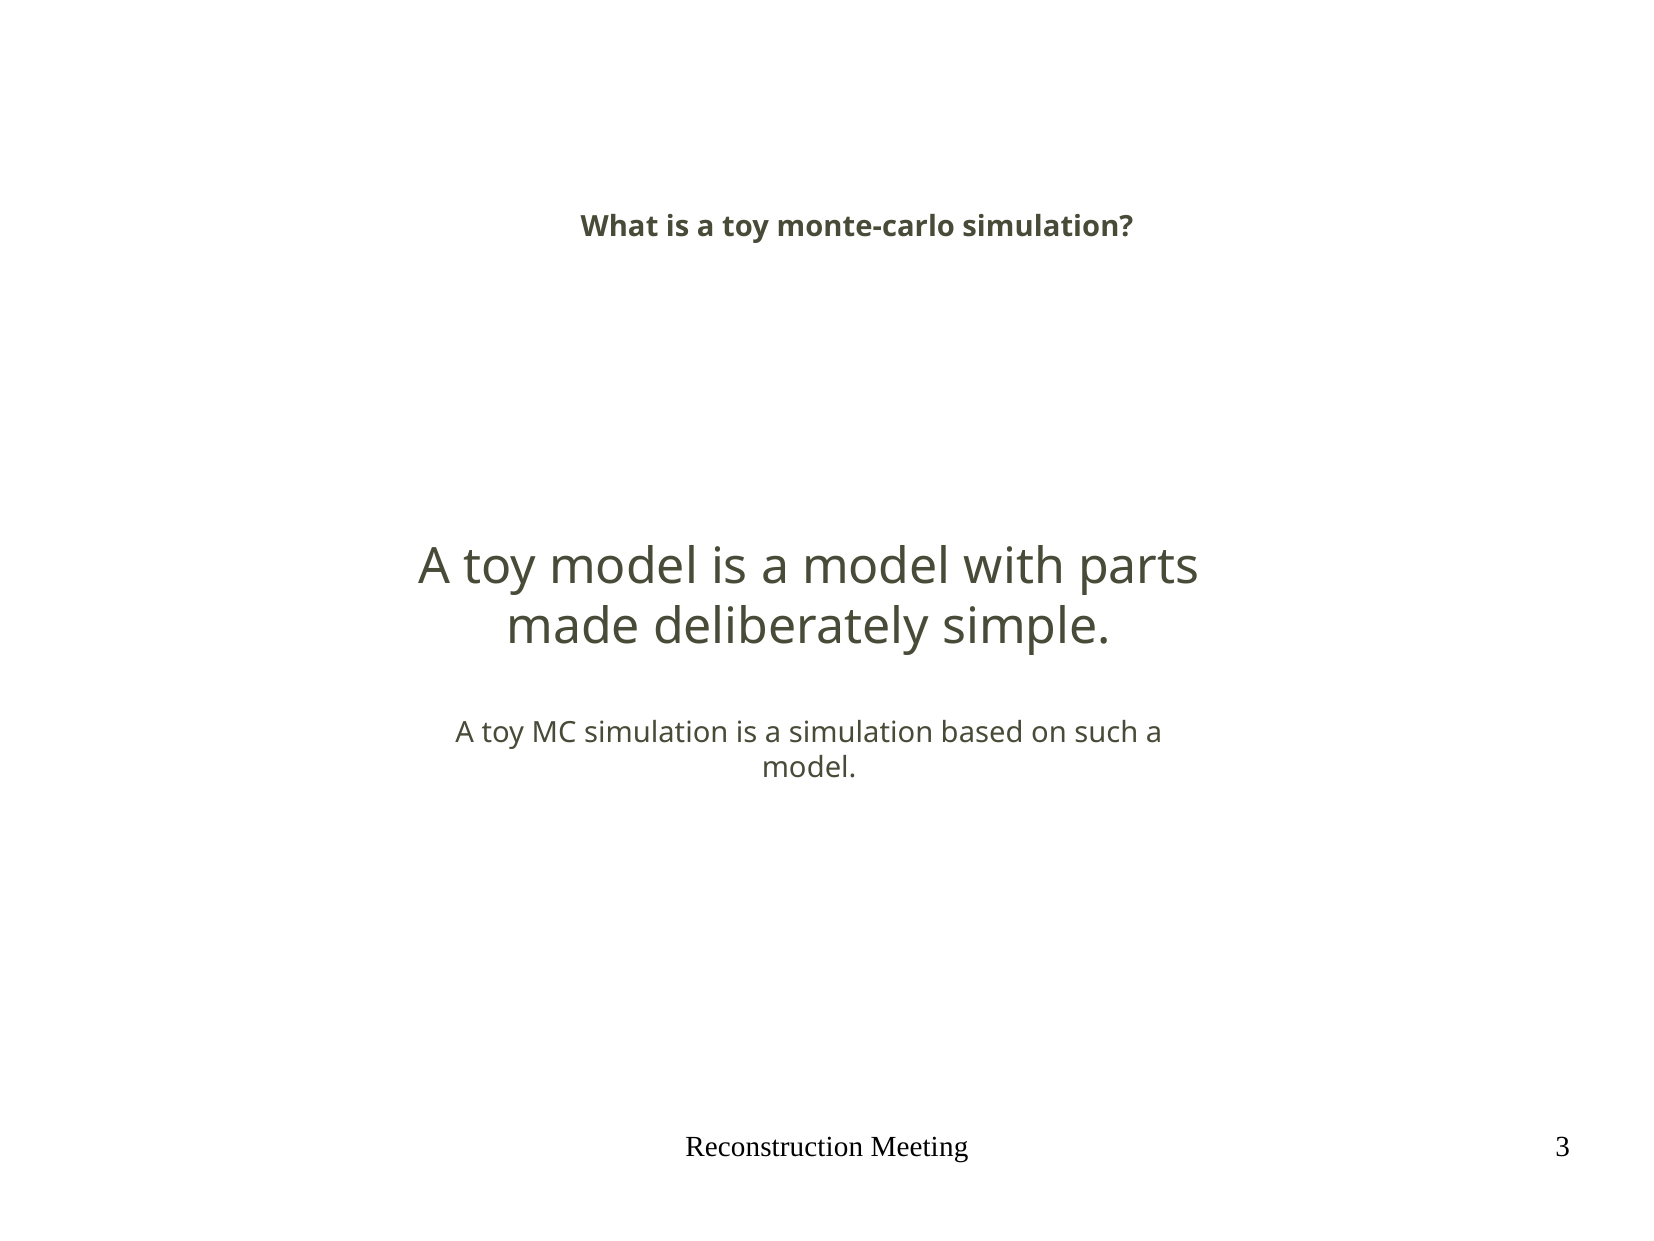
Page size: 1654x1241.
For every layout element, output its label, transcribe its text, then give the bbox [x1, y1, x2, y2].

text_box What is a toy monte-carlo simulation? [565, 200, 1255, 250]
text_box A toy model is a model with parts made deliberately simple. A toy MC simulation is a simulation based on such a model. [389, 526, 1229, 791]
